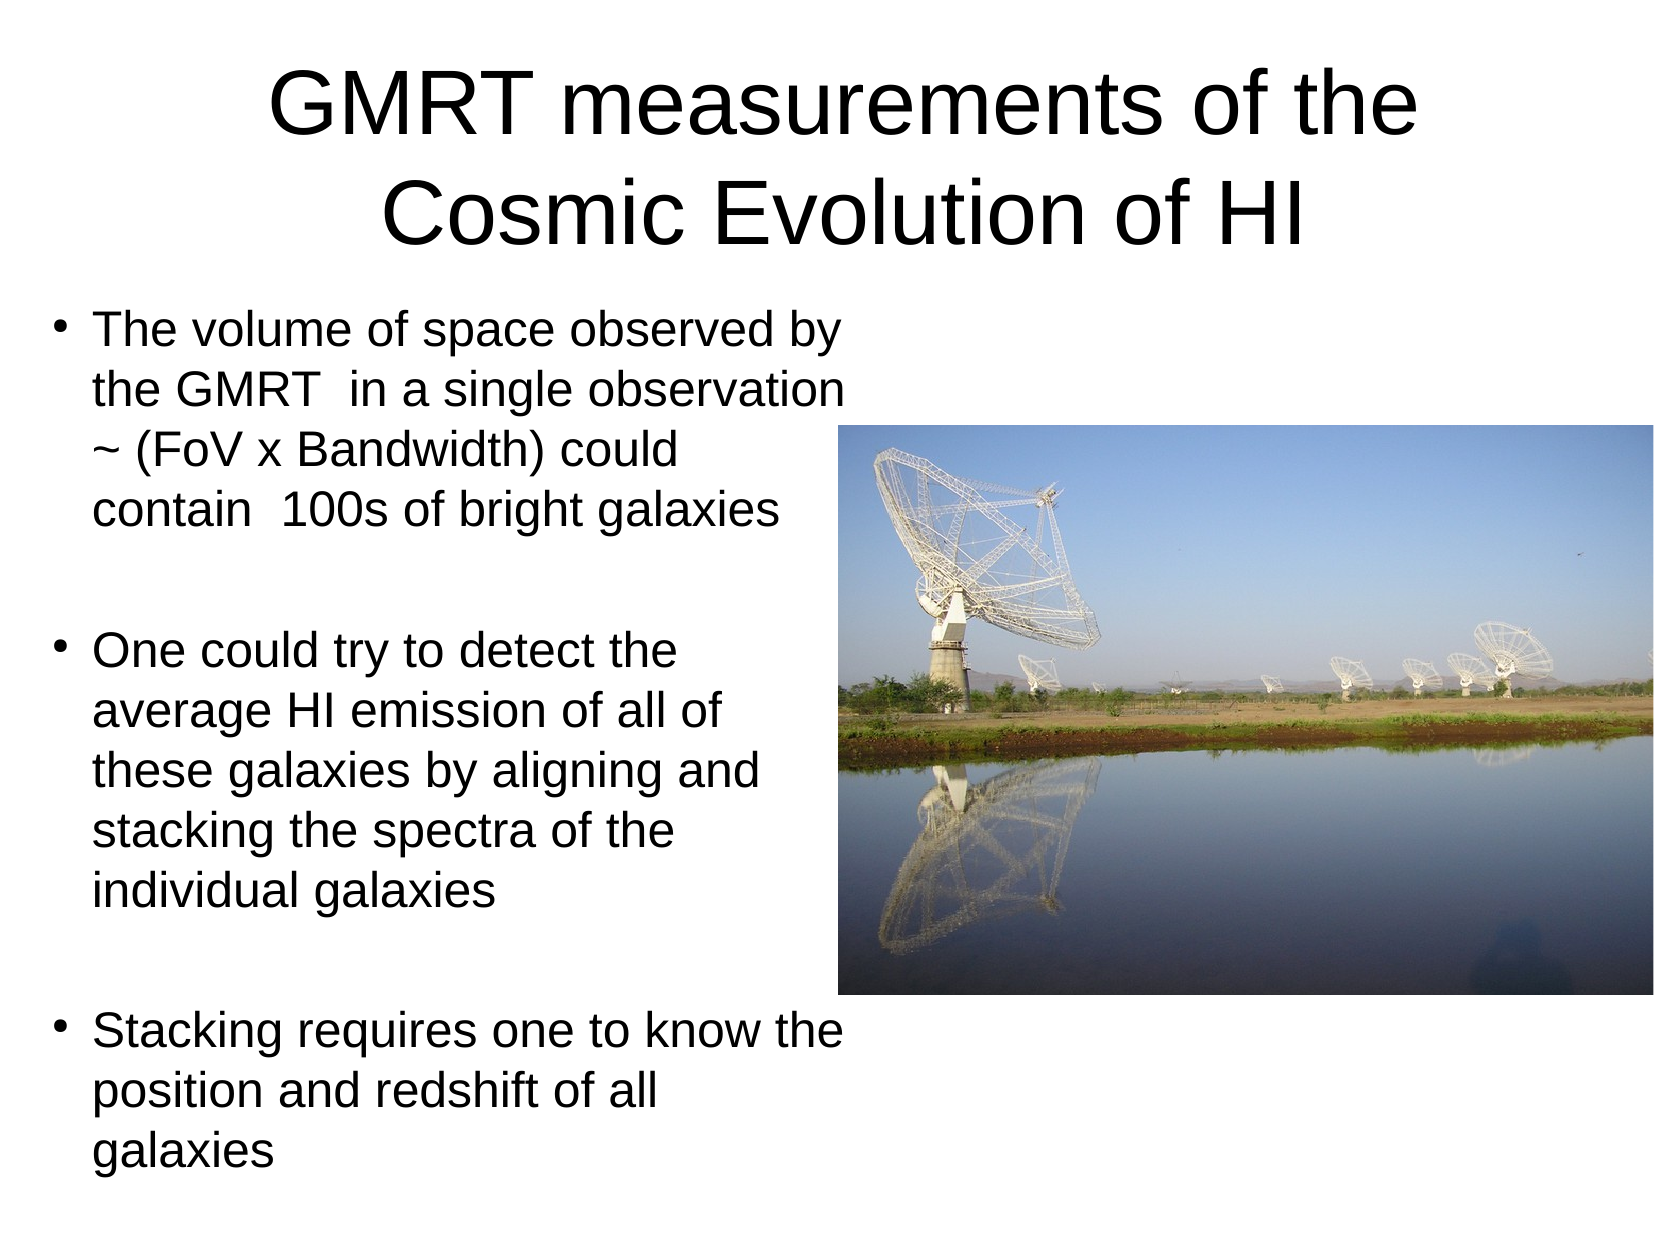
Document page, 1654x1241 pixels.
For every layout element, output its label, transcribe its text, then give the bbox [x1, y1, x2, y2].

title GMRT measurements of the Cosmic Evolution of HI [82, 49, 1571, 257]
list The volume of space observed by the GMRT in a single observation ~ (FoV x Bandwidth) could contain 100s of bright galaxies One could try to detect the average HI emission of all of these galaxies by aligning and stacking the spectra of the individual galaxies Stacking requires one to know the position and redshift of all galaxies [23, 289, 863, 1217]
picture [838, 425, 1654, 995]
